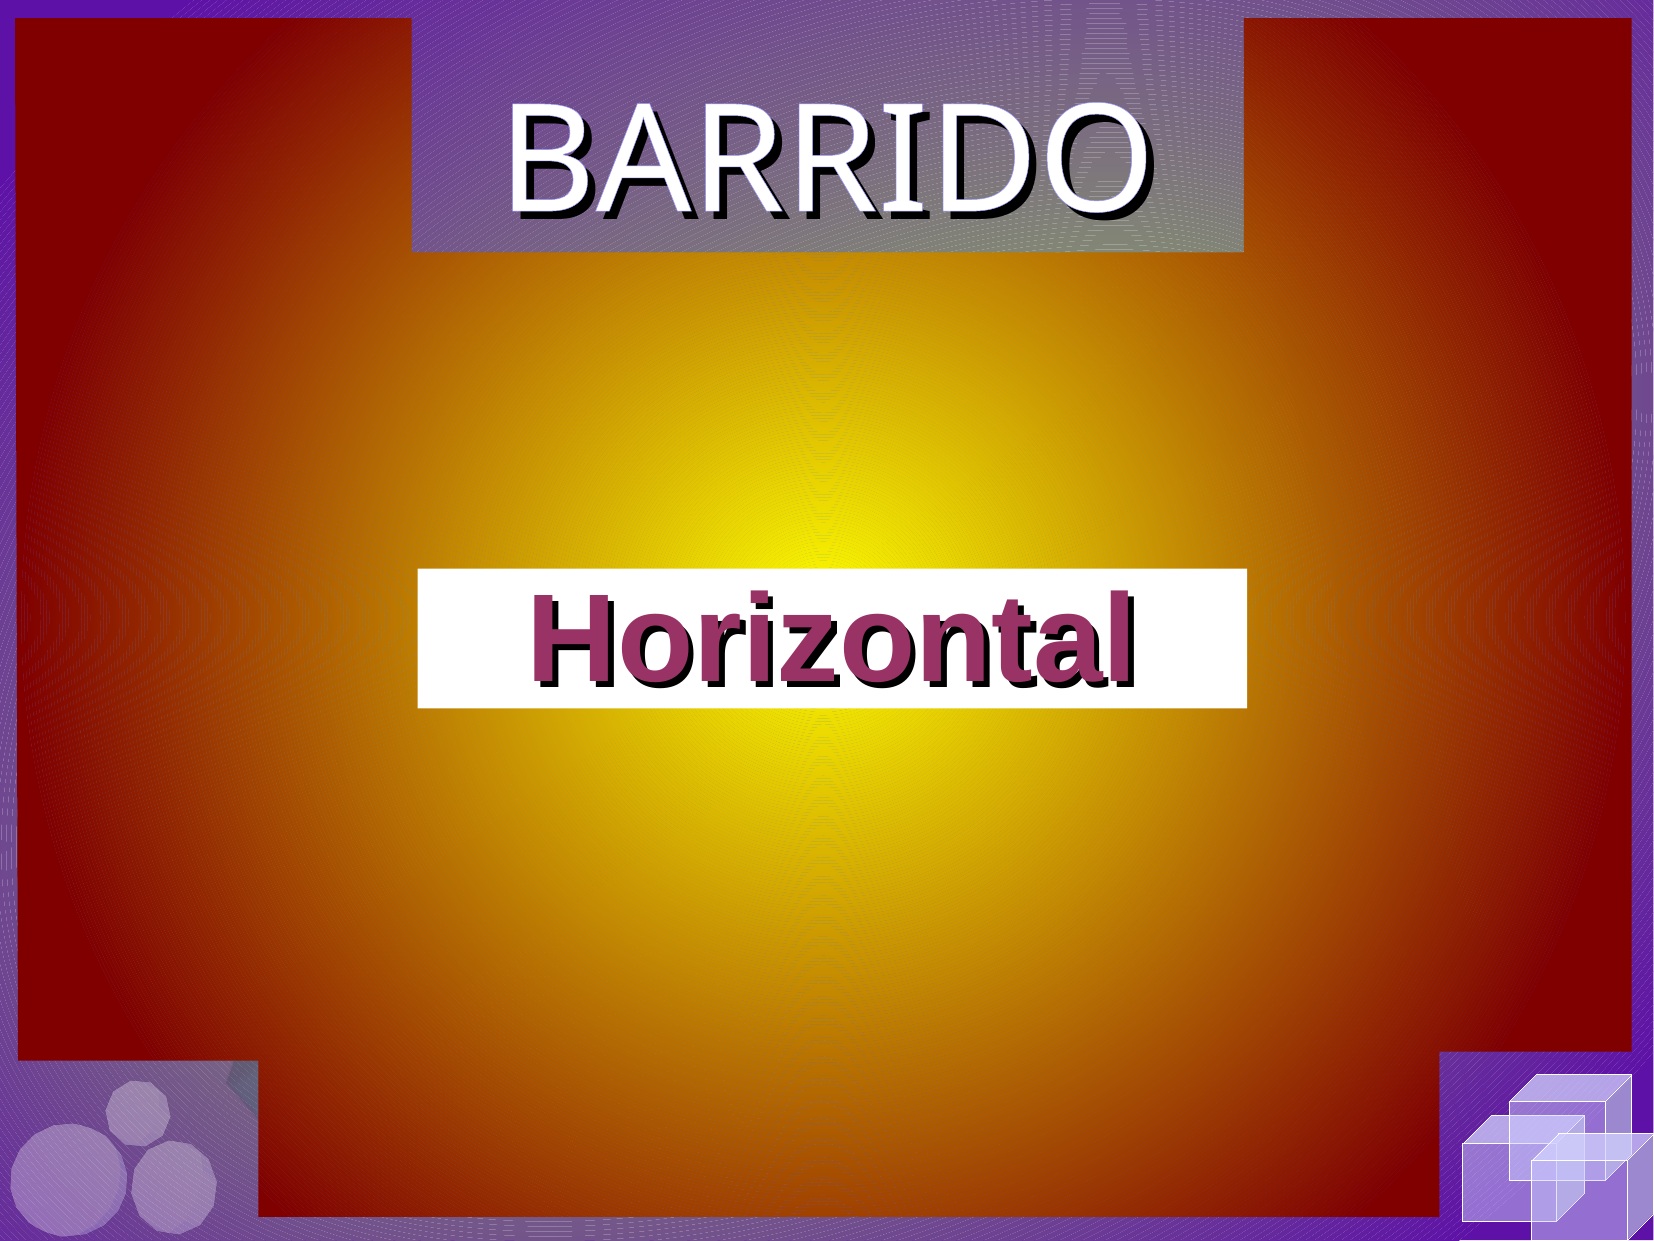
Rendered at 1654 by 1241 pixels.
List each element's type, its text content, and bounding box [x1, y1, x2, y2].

title Horizontal [417, 568, 1248, 709]
title BARRIDO [412, 47, 1243, 252]
text_box [15, 18, 1632, 1217]
